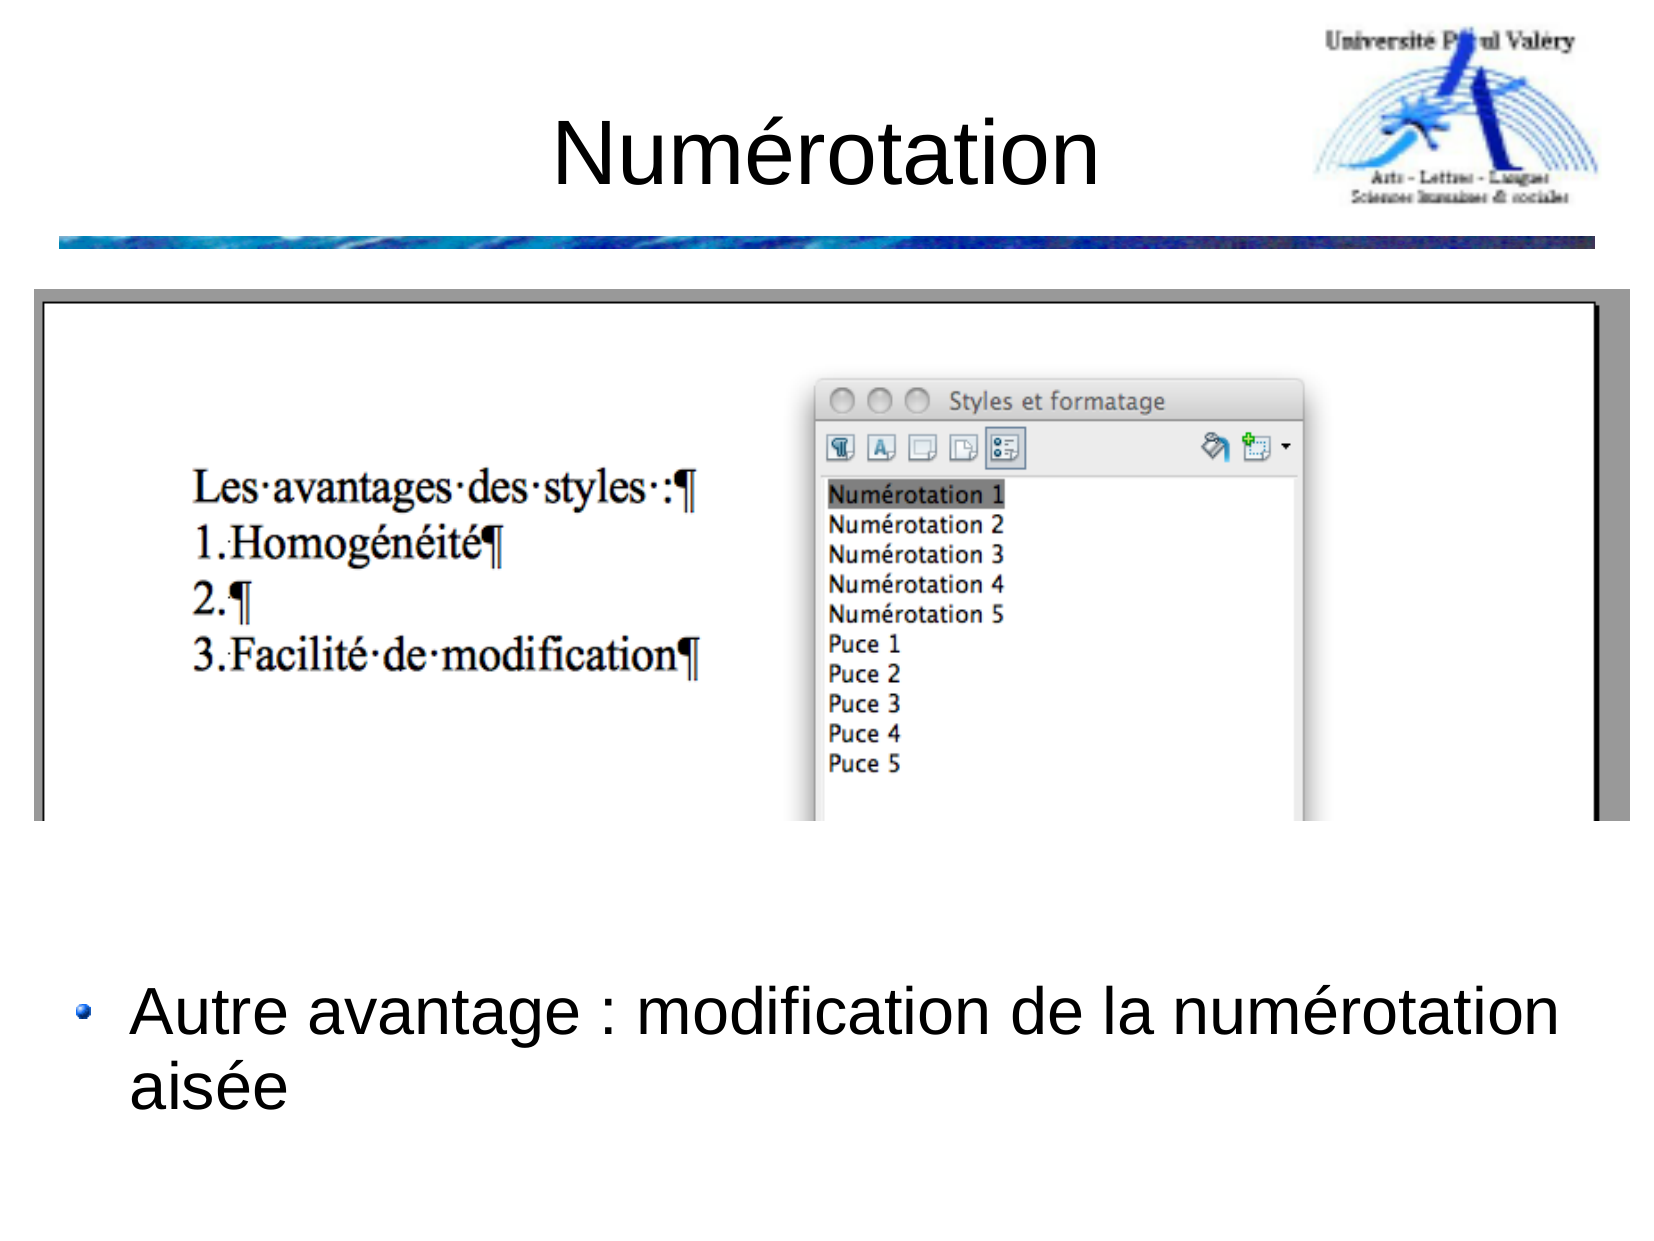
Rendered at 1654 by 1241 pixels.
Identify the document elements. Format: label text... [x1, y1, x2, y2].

picture [59, 236, 81, 244]
picture [1262, 0, 1654, 253]
title Numérotation [82, 49, 1571, 257]
picture [34, 289, 1630, 821]
list Autre avantage : modification de la numérotation aisée [59, 974, 1595, 1140]
